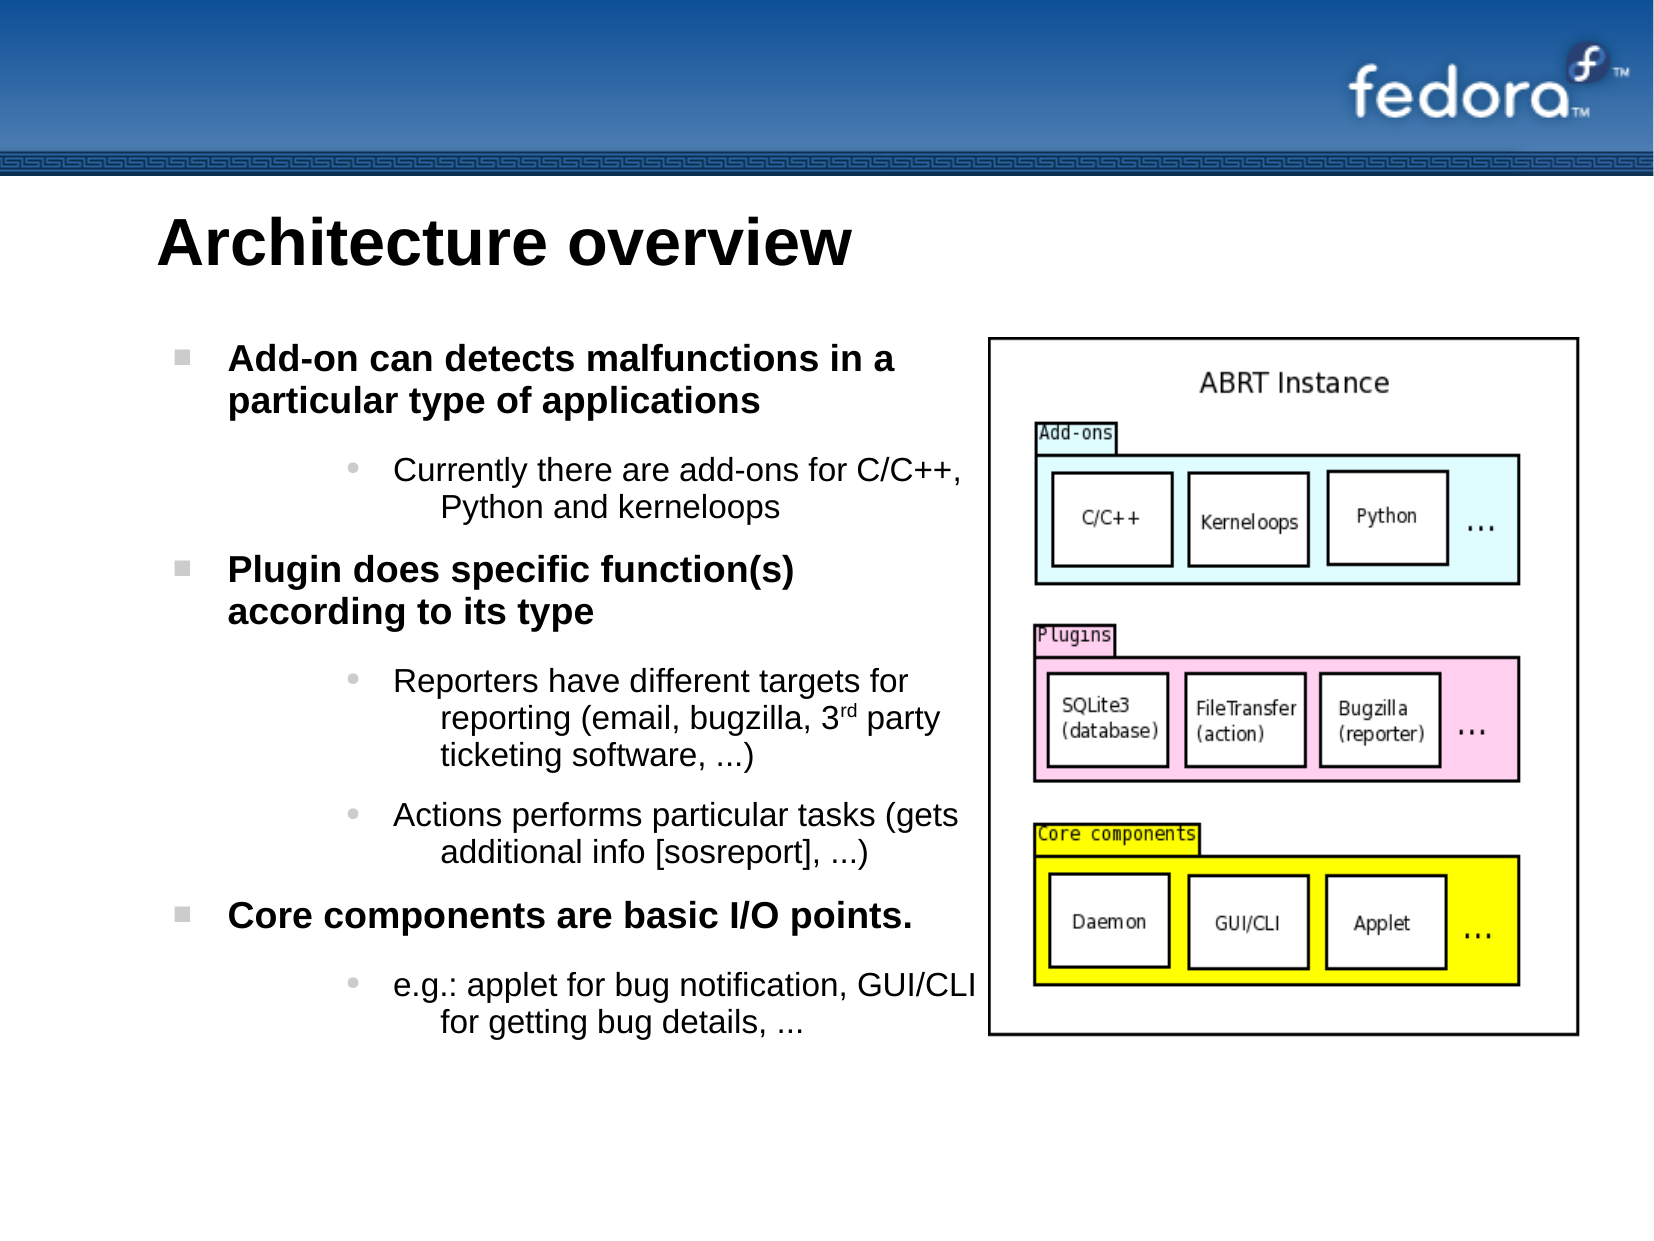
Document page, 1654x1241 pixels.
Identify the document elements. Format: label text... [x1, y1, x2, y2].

title Architecture overview [156, 196, 1502, 288]
picture [988, 337, 1581, 1038]
list Add-on can detects malfunctions in a particular type of applications Currently there are add-ons for C/C++, Python and kerneloops Plugin does specific function(s) according to its type Reporters have different targets for reporting (email, bugzilla, 3rd party ticketing software, ...) Actions performs particular tasks (gets additional info [sosreport], ...) Core components are basic I/O points. e.g.: applet for bug notification, GUI/CLI for getting bug details, ... [156, 337, 980, 1131]
picture [0, 0, 1654, 176]
